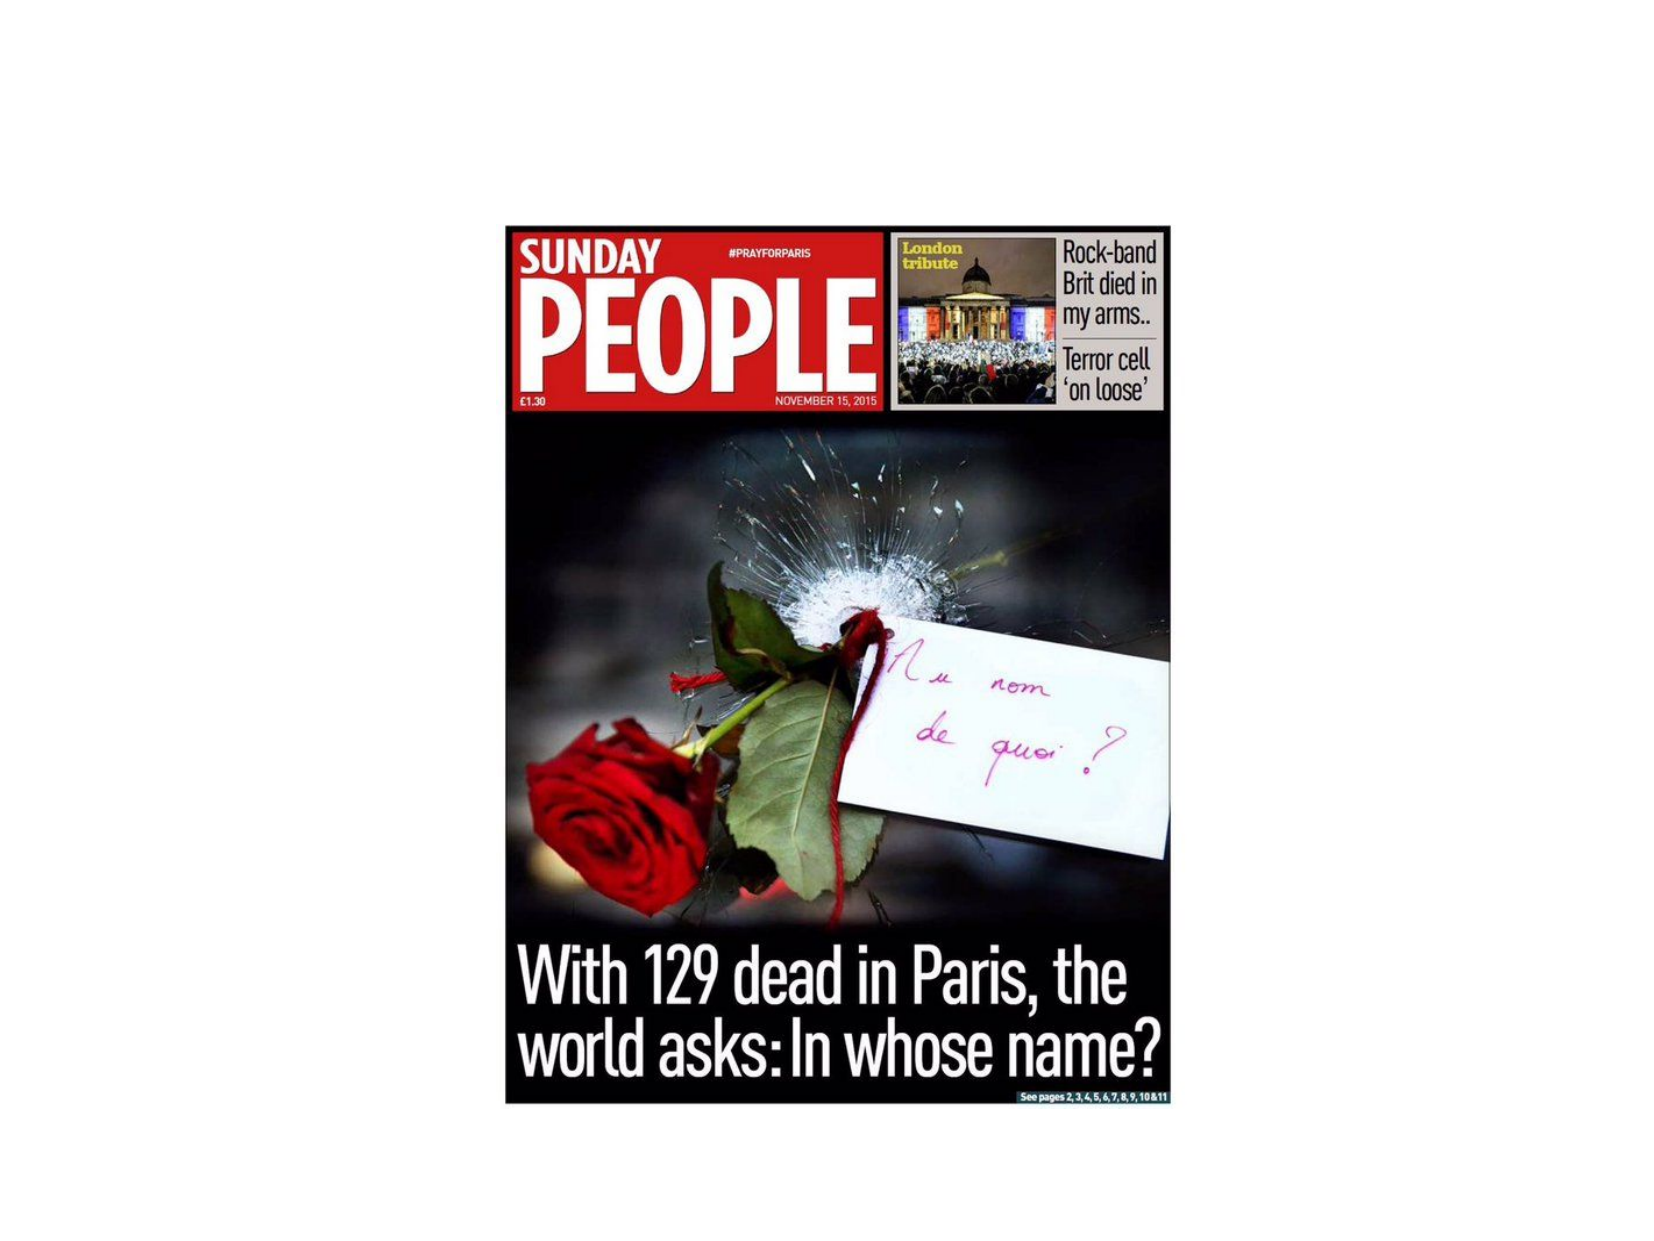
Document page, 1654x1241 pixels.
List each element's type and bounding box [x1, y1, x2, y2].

picture [496, 224, 1193, 1109]
